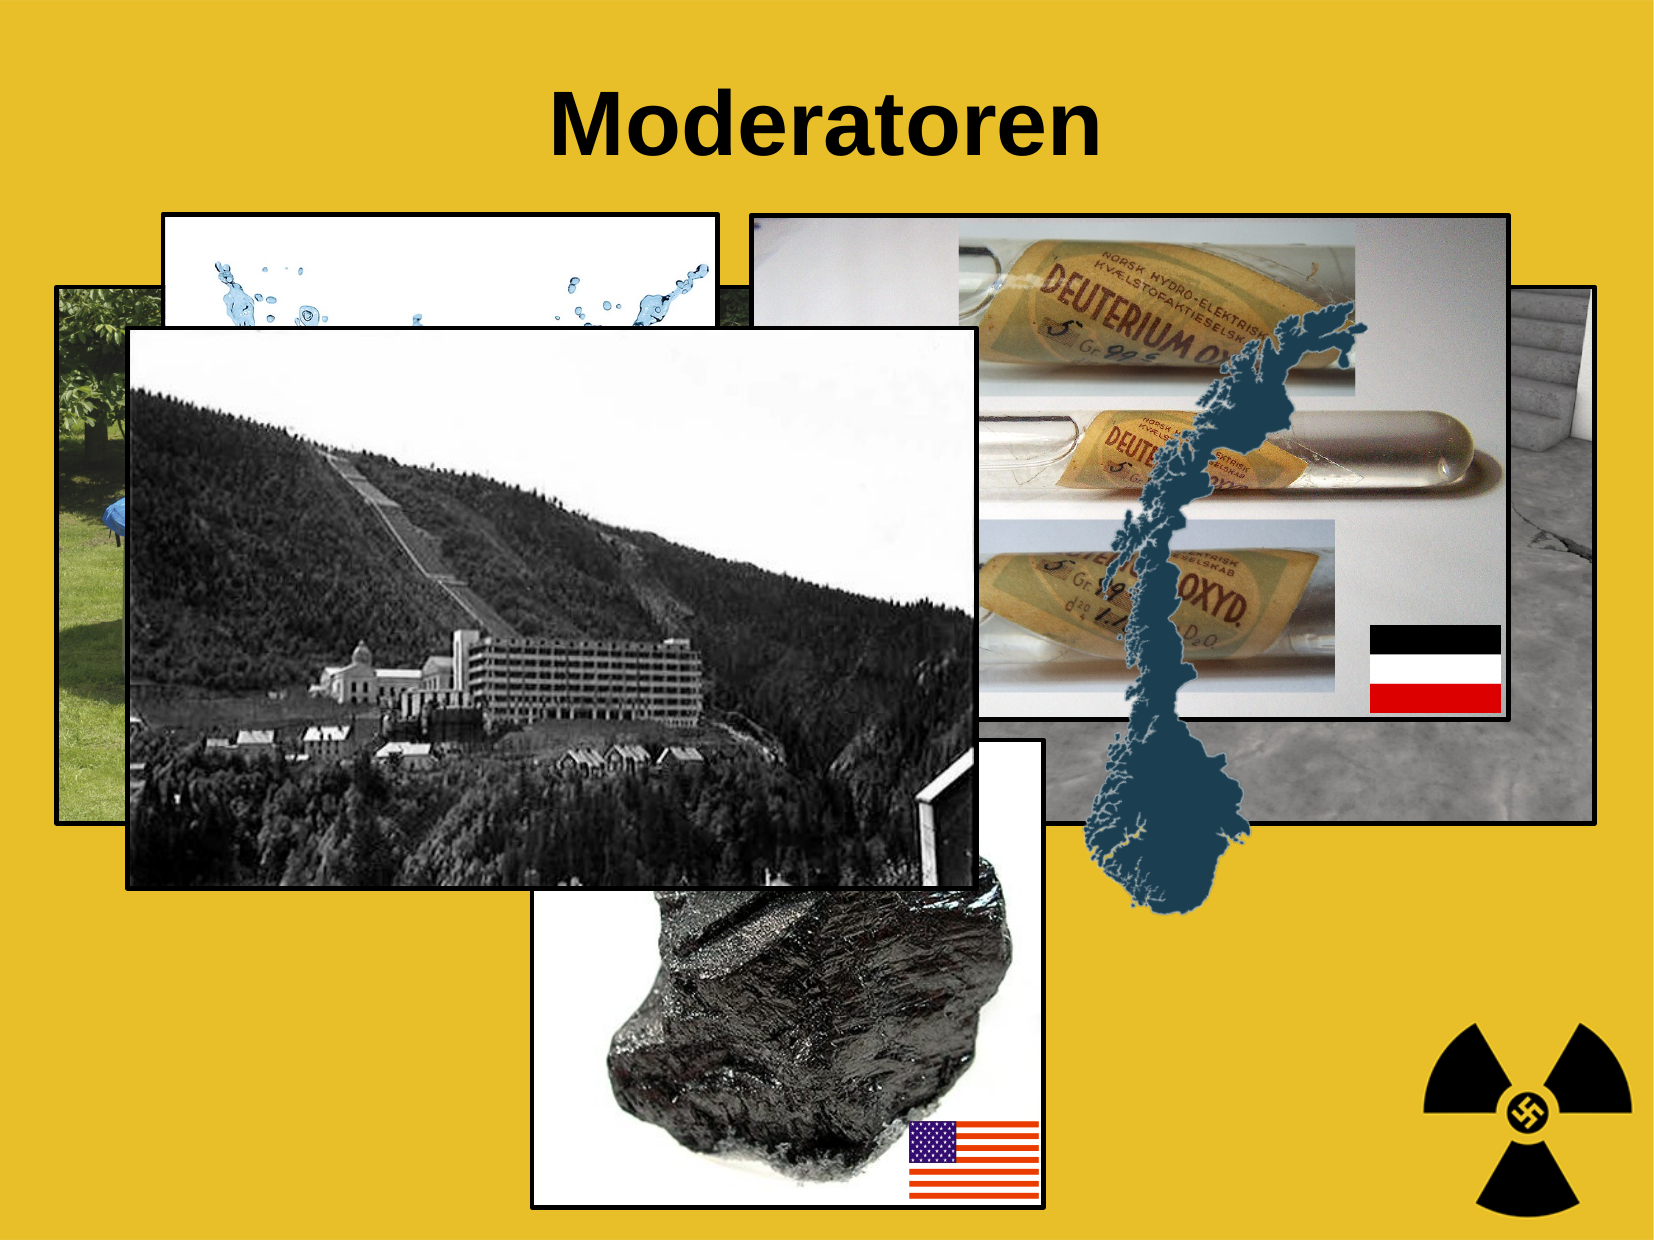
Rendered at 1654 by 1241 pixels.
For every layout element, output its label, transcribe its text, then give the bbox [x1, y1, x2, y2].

title Moderatoren [82, 19, 1571, 227]
picture [0, 0, 1654, 1240]
